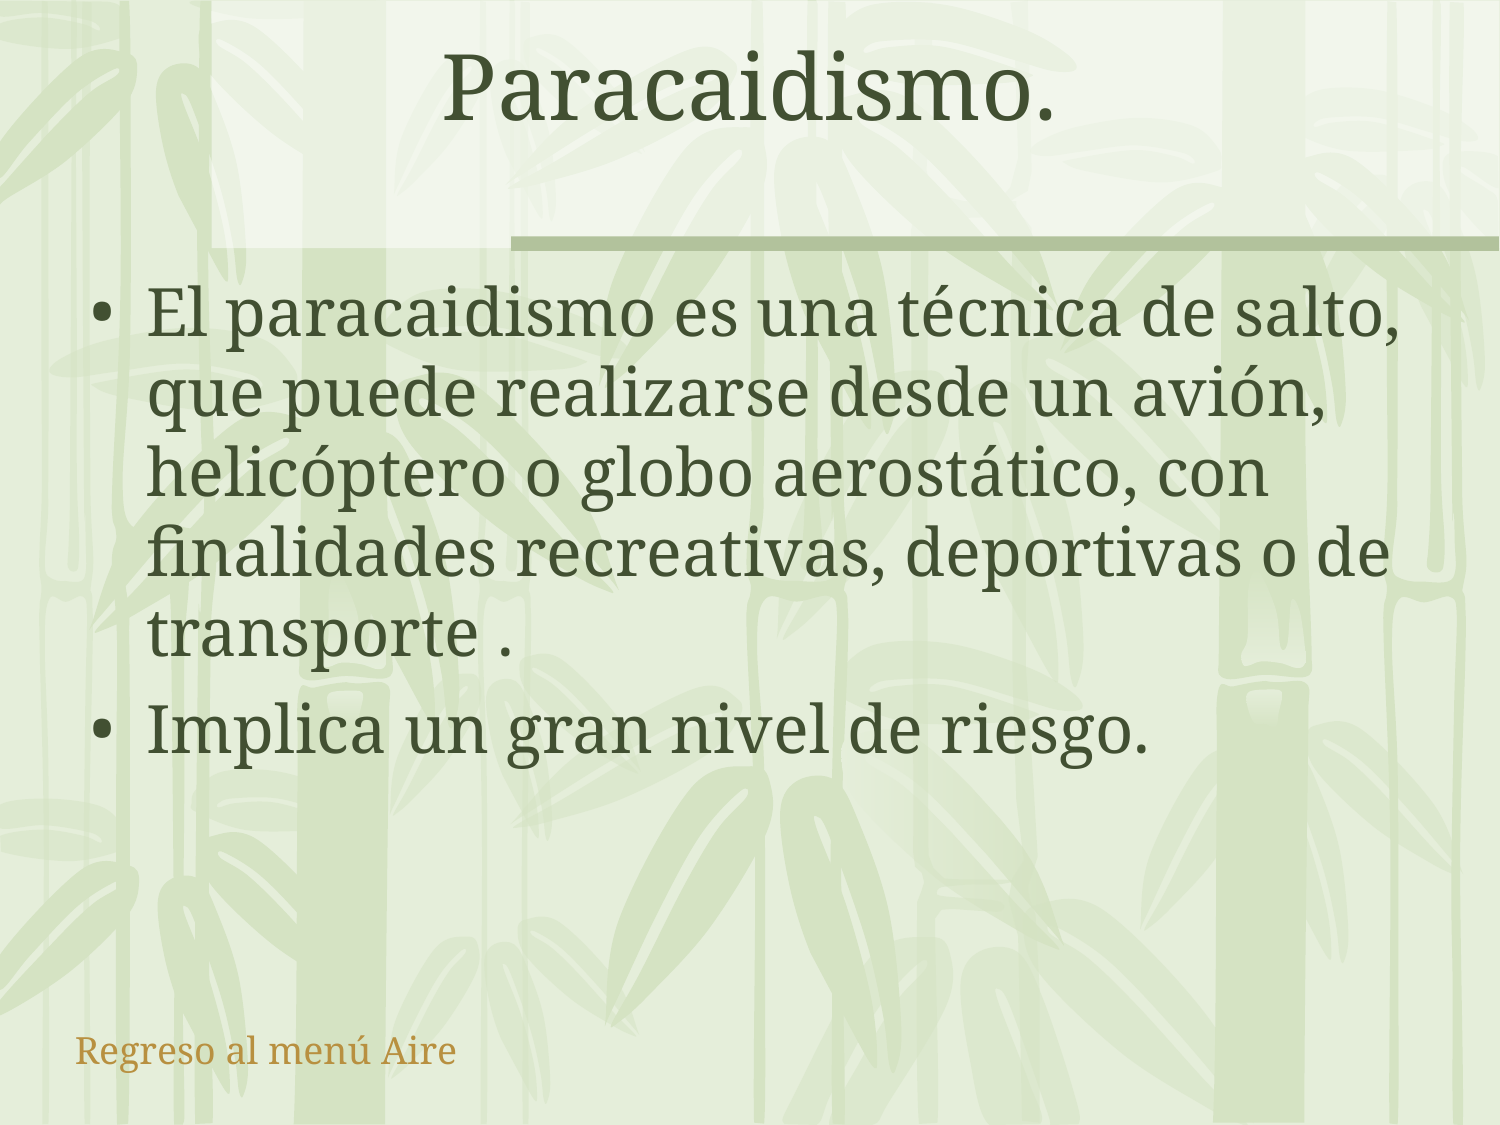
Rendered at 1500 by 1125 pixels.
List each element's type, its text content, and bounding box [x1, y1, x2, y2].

text_box Regreso al menú Aire [59, 1019, 473, 1086]
title Paracaidismo. [75, 21, 1426, 257]
list El paracaidismo es una técnica de salto, que puede realizarse desde un avión, helicóptero o globo aerostático, con finalidades recreativas, deportivas o de transporte . Implica un gran nivel de riesgo. [75, 262, 1426, 1006]
